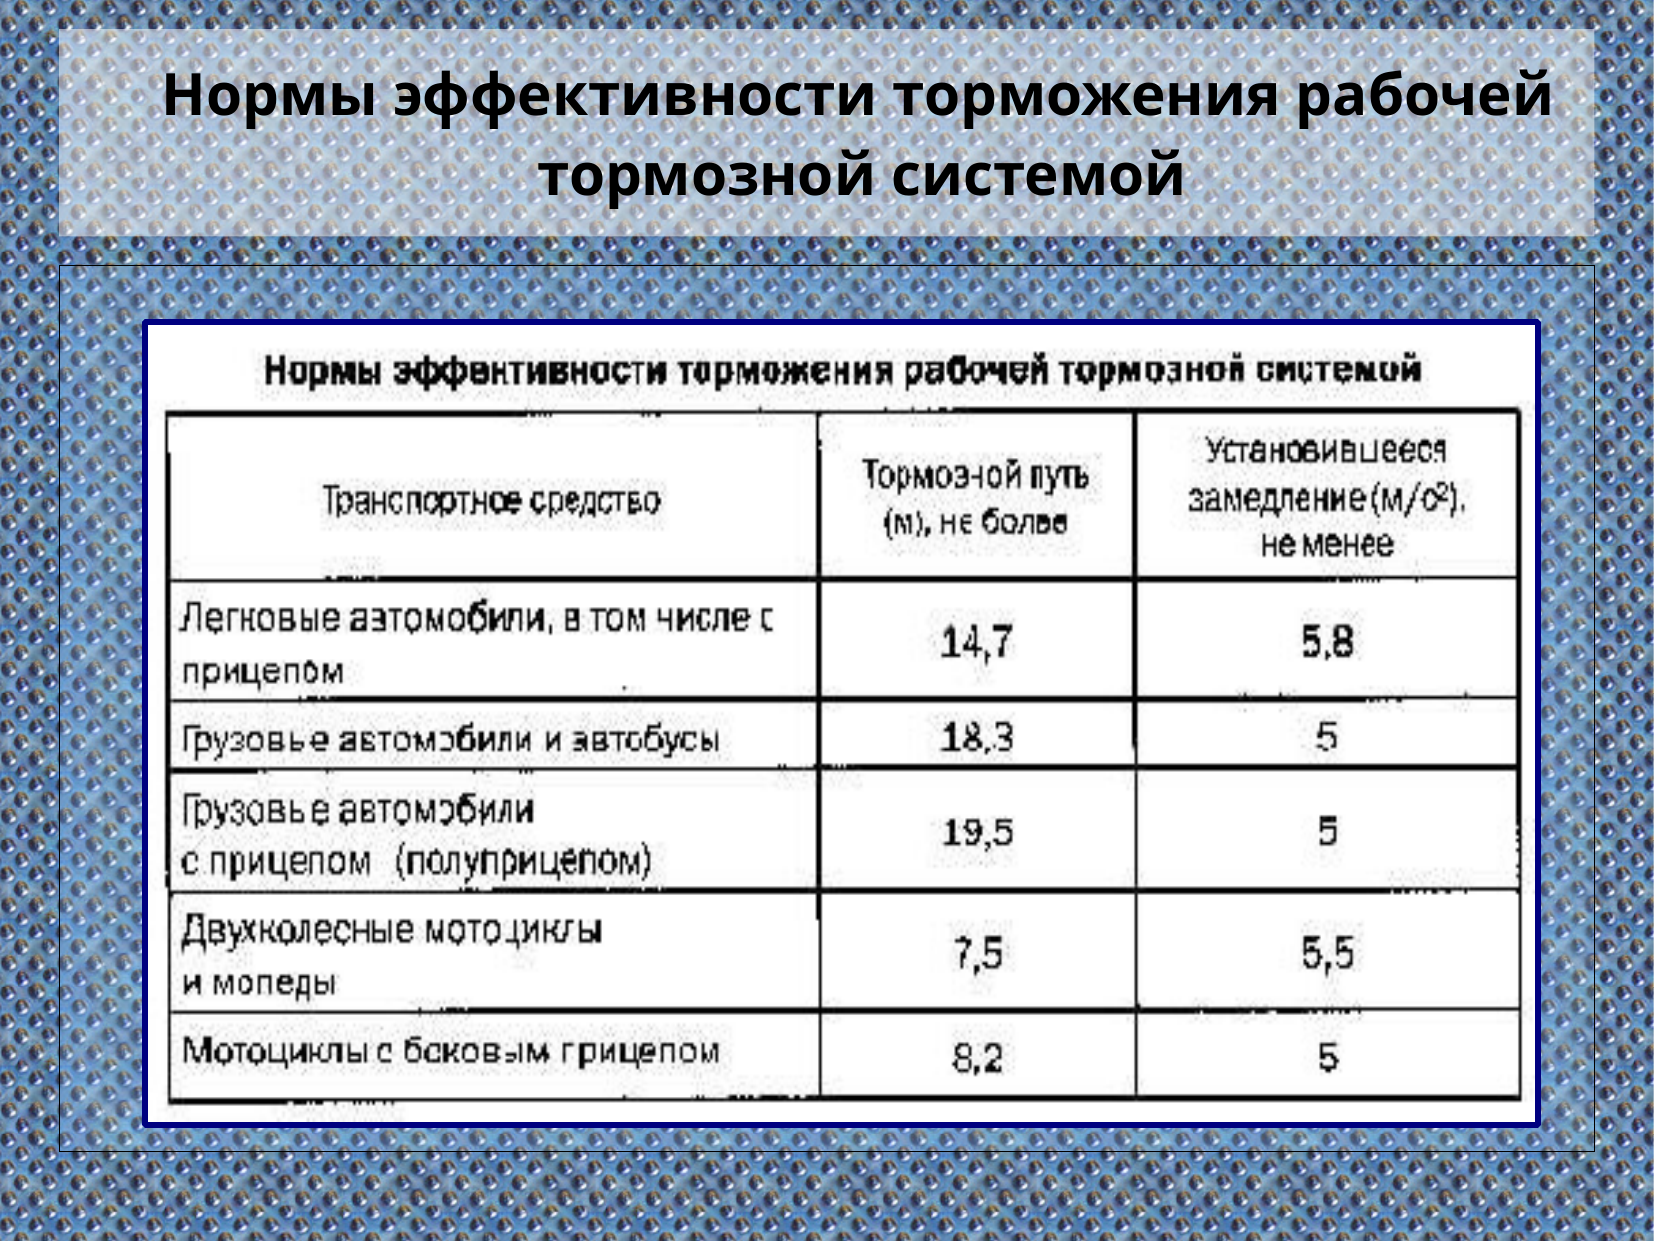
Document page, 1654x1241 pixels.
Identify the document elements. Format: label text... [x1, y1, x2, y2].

picture [0, 0, 1654, 1241]
title Нормы эффективности торможения рабочей тормозной системой [59, 29, 1595, 237]
text_box [59, 265, 1595, 1152]
